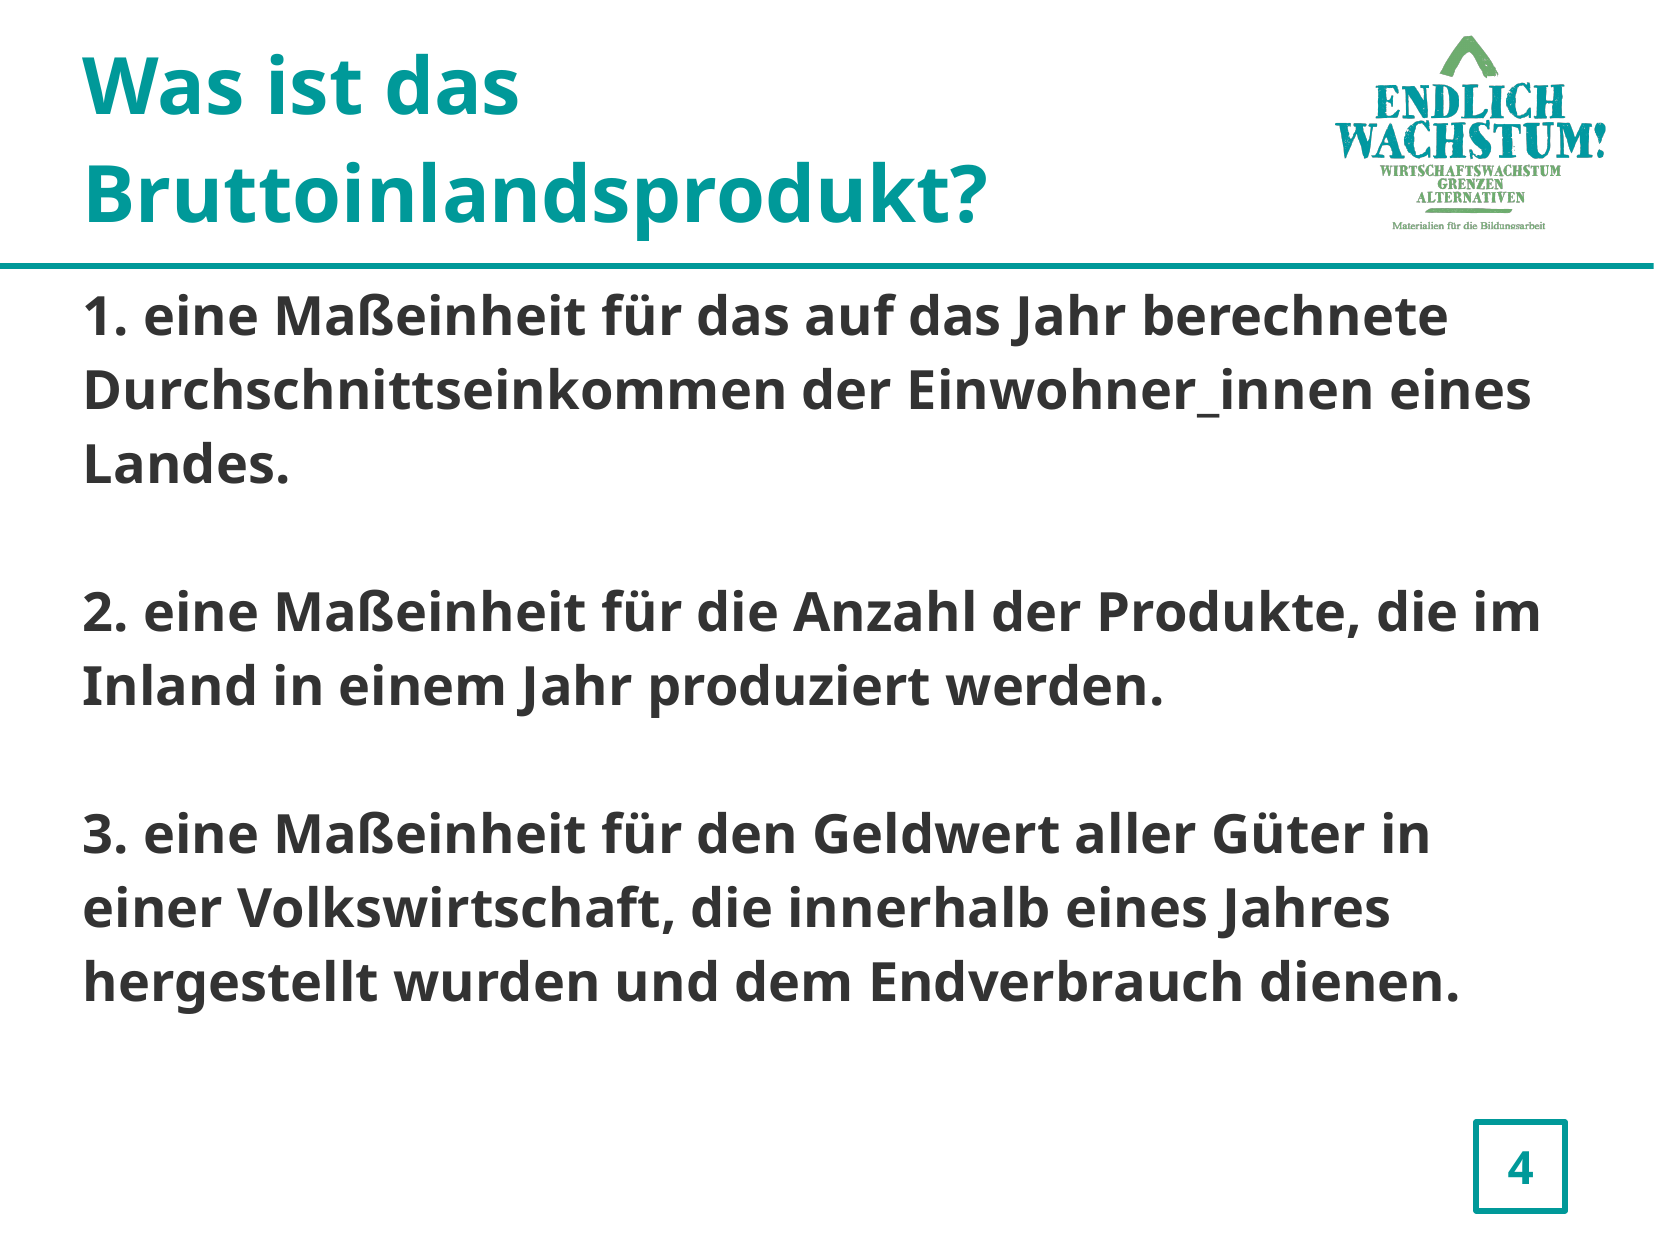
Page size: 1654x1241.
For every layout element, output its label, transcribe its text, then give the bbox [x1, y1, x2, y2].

title Was ist das Bruttoinlandsprodukt? [82, 0, 1441, 288]
picture [1441, 35, 1607, 231]
subtitle 1. eine Maßeinheit für das auf das Jahr berechnete Durchschnittseinkommen der Einwohner_innen eines Landes. 2. eine Maßeinheit für die Anzahl der Produkte, die im Inland in einem Jahr produziert werden. 3. eine Maßeinheit für den Geldwert aller Güter in einer Volkswirtschaft, die innerhalb eines Jahres hergestellt wurden und dem Endverbrauch dienen. [82, 303, 1571, 1066]
